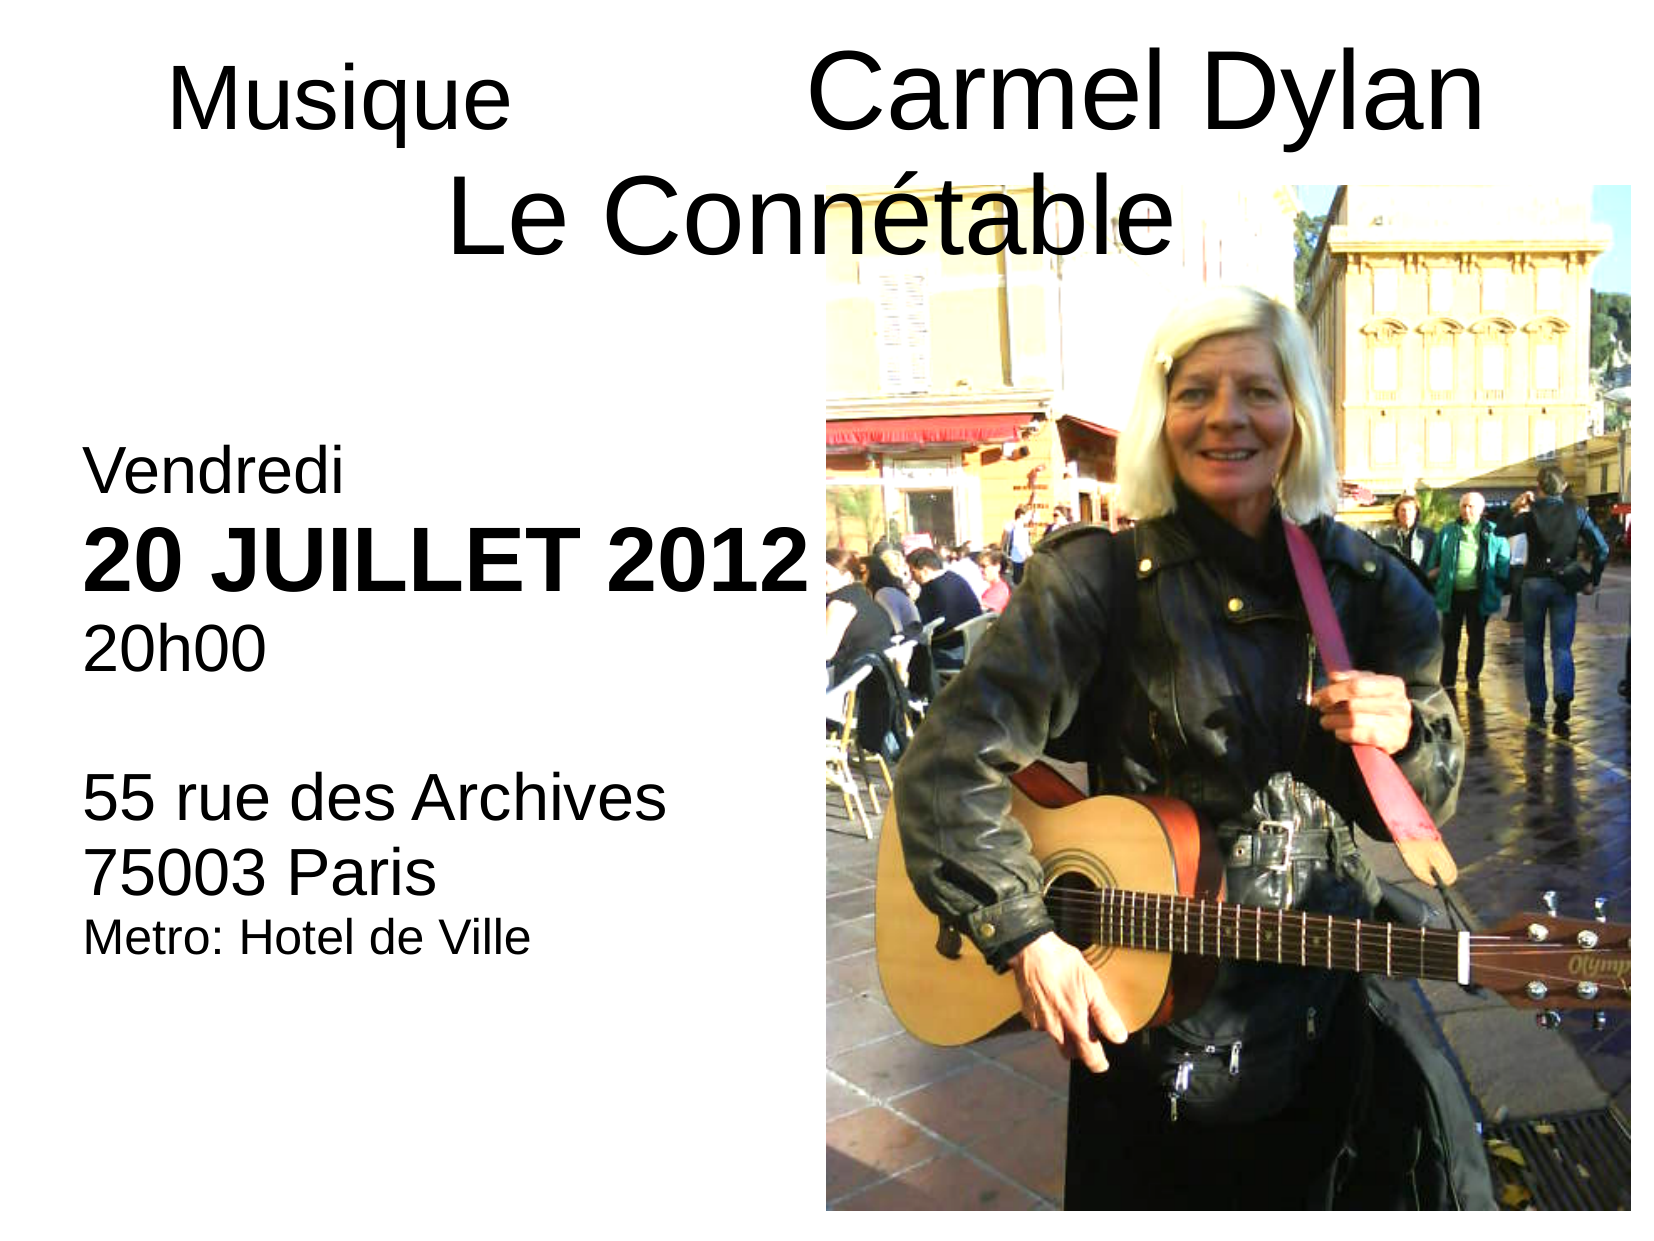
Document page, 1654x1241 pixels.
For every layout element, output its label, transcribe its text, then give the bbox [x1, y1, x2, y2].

subtitle Vendredi 20 JUILLET 2012 20h00 55 rue des Archives 75003 Paris Metro: Hotel de Ville [82, 297, 1571, 1102]
picture [826, 185, 1631, 1211]
title Musique Carmel Dylan Le Connétable [82, 27, 1571, 279]
